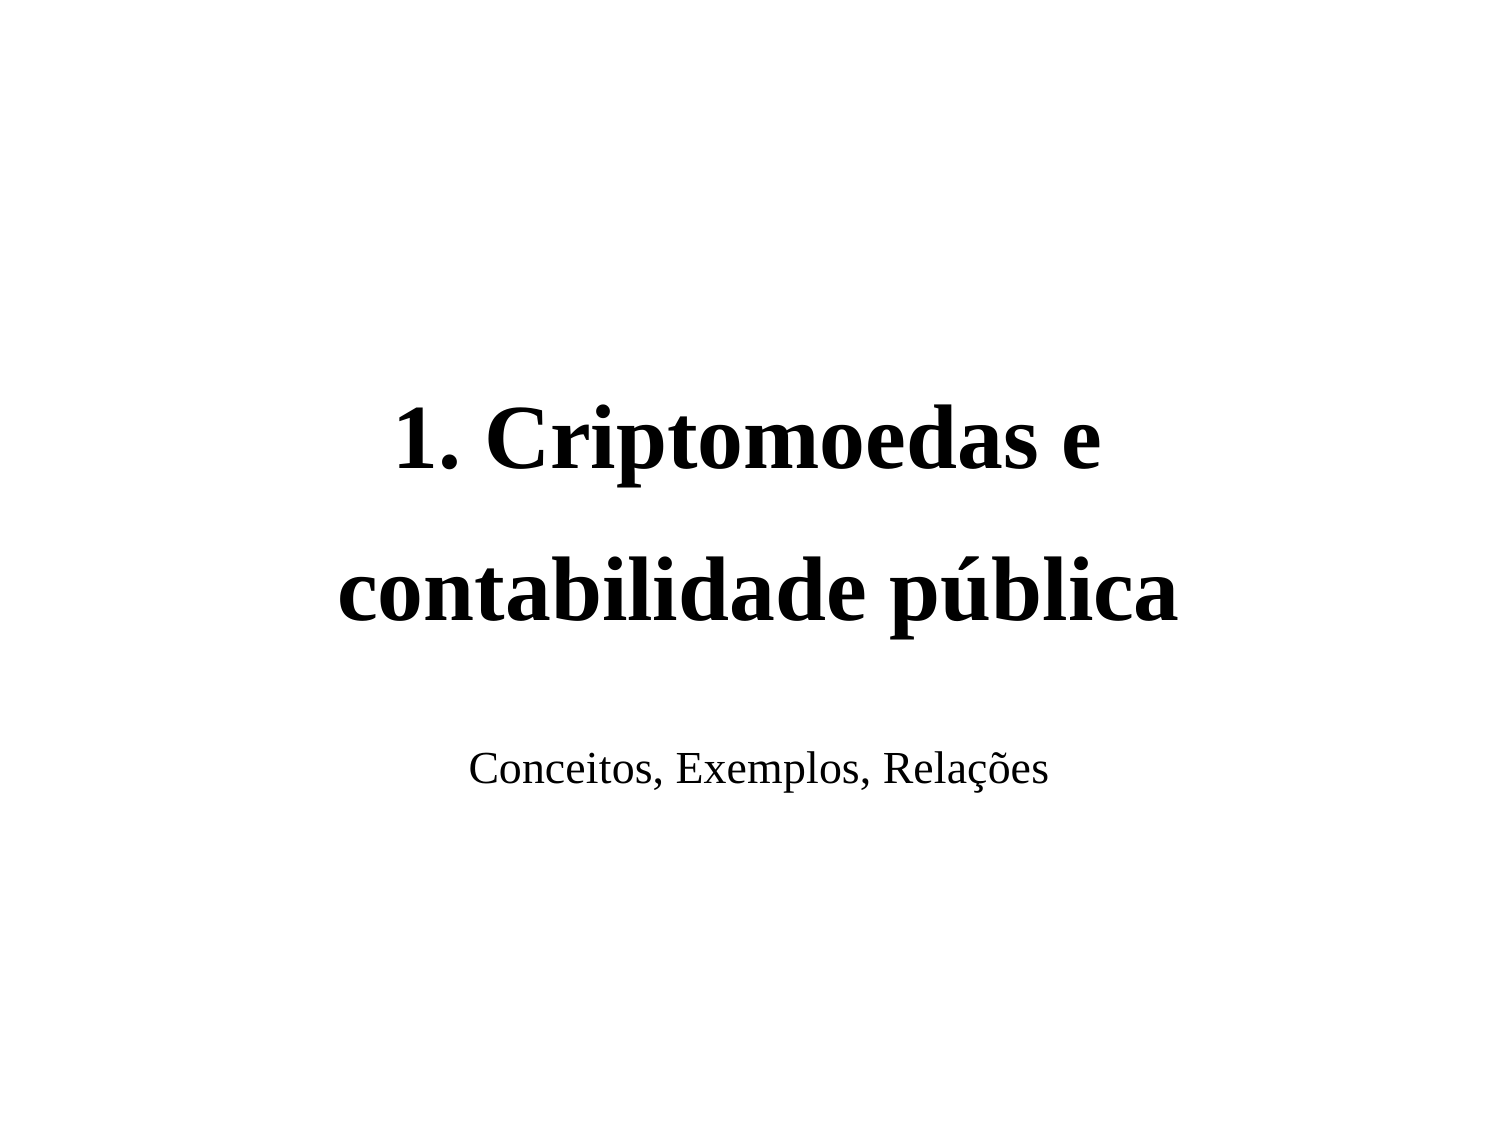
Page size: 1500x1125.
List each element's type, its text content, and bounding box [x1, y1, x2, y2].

title 1. Criptomoedas e contabilidade pública Conceitos, Exemplos, Relações [95, 328, 1424, 802]
